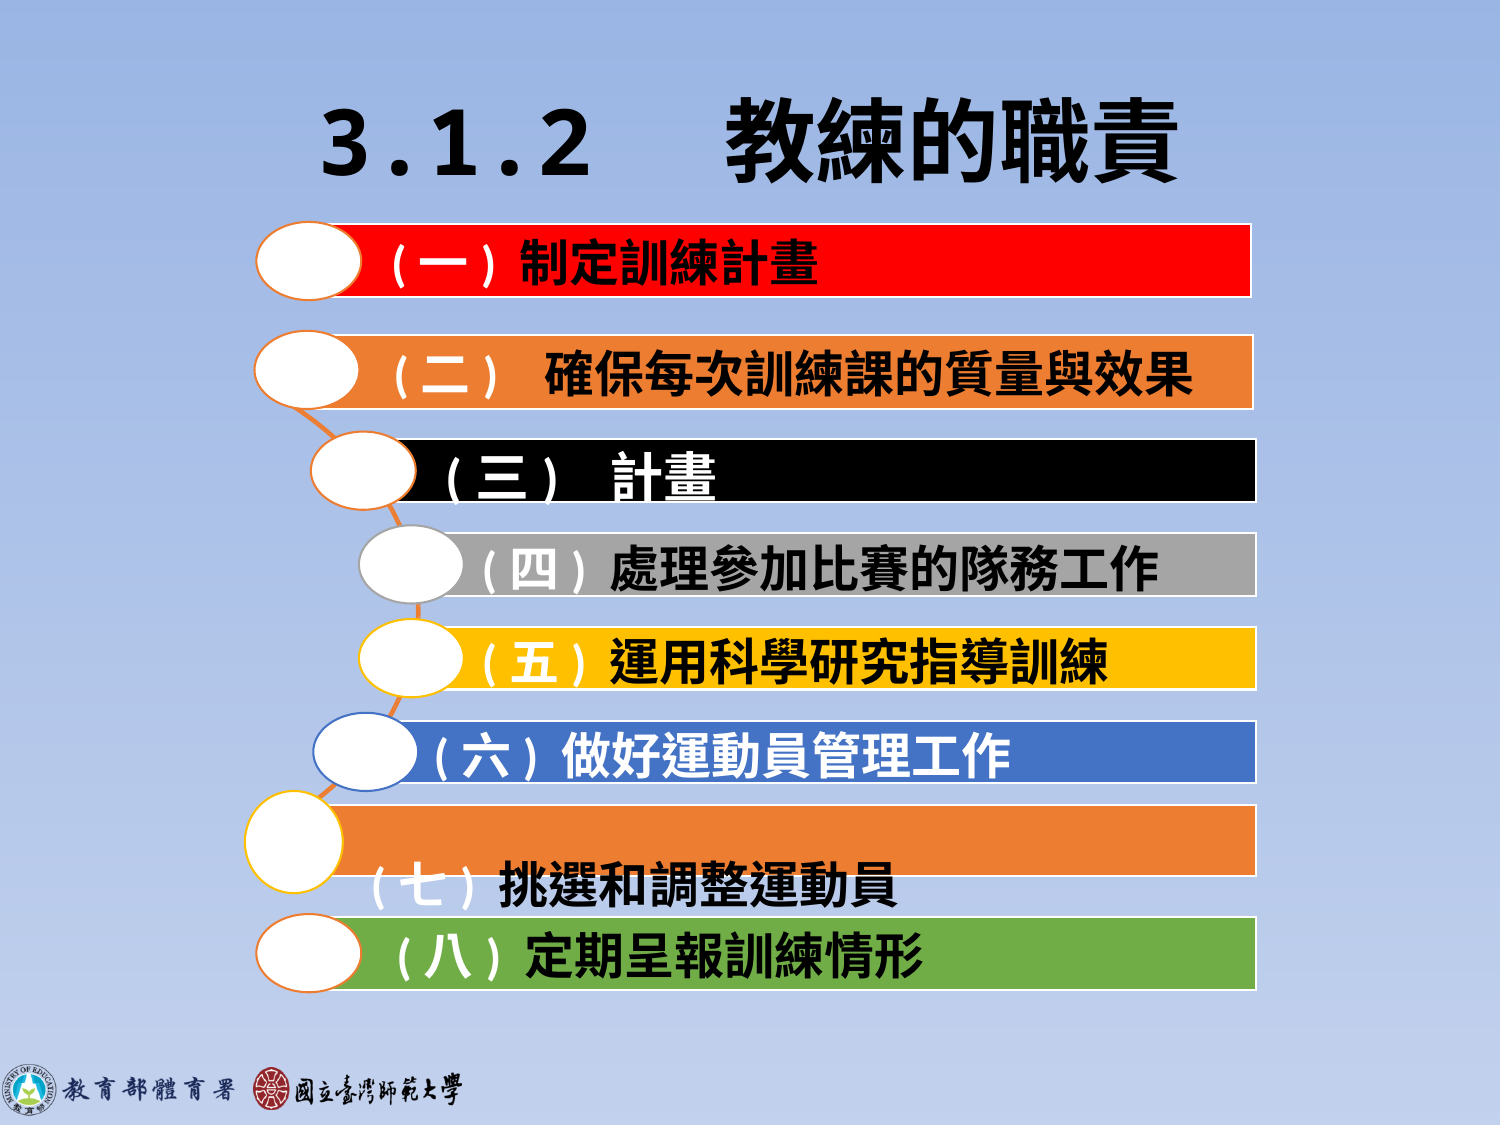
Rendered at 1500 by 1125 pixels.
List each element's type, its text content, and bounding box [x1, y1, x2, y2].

text_box (四) 處理參加比賽的隊務工作 [445, 533, 1257, 596]
text_box [358, 619, 464, 698]
title 3.1.2 教練的職責 [75, 45, 1426, 233]
text_box [254, 330, 360, 410]
text_box [358, 525, 464, 604]
text_box (八) 定期呈報訓練情形 [327, 916, 1257, 991]
text_box [313, 712, 419, 791]
text_box [256, 221, 362, 301]
text_box [244, 790, 343, 894]
text_box [256, 914, 362, 993]
text_box (五) 運用科學研究指導訓練 [443, 626, 1257, 690]
text_box (七) 挑選和調整運動員 [328, 804, 1257, 877]
text_box (一) 制定訓練計畫 [326, 223, 1252, 298]
text_box (六) 做好運動員管理工作 [398, 720, 1257, 784]
text_box (二) 確保每次訓練課的質量與效果 [310, 335, 1254, 410]
text_box (三) 計畫 [396, 439, 1257, 502]
text_box [310, 431, 416, 510]
